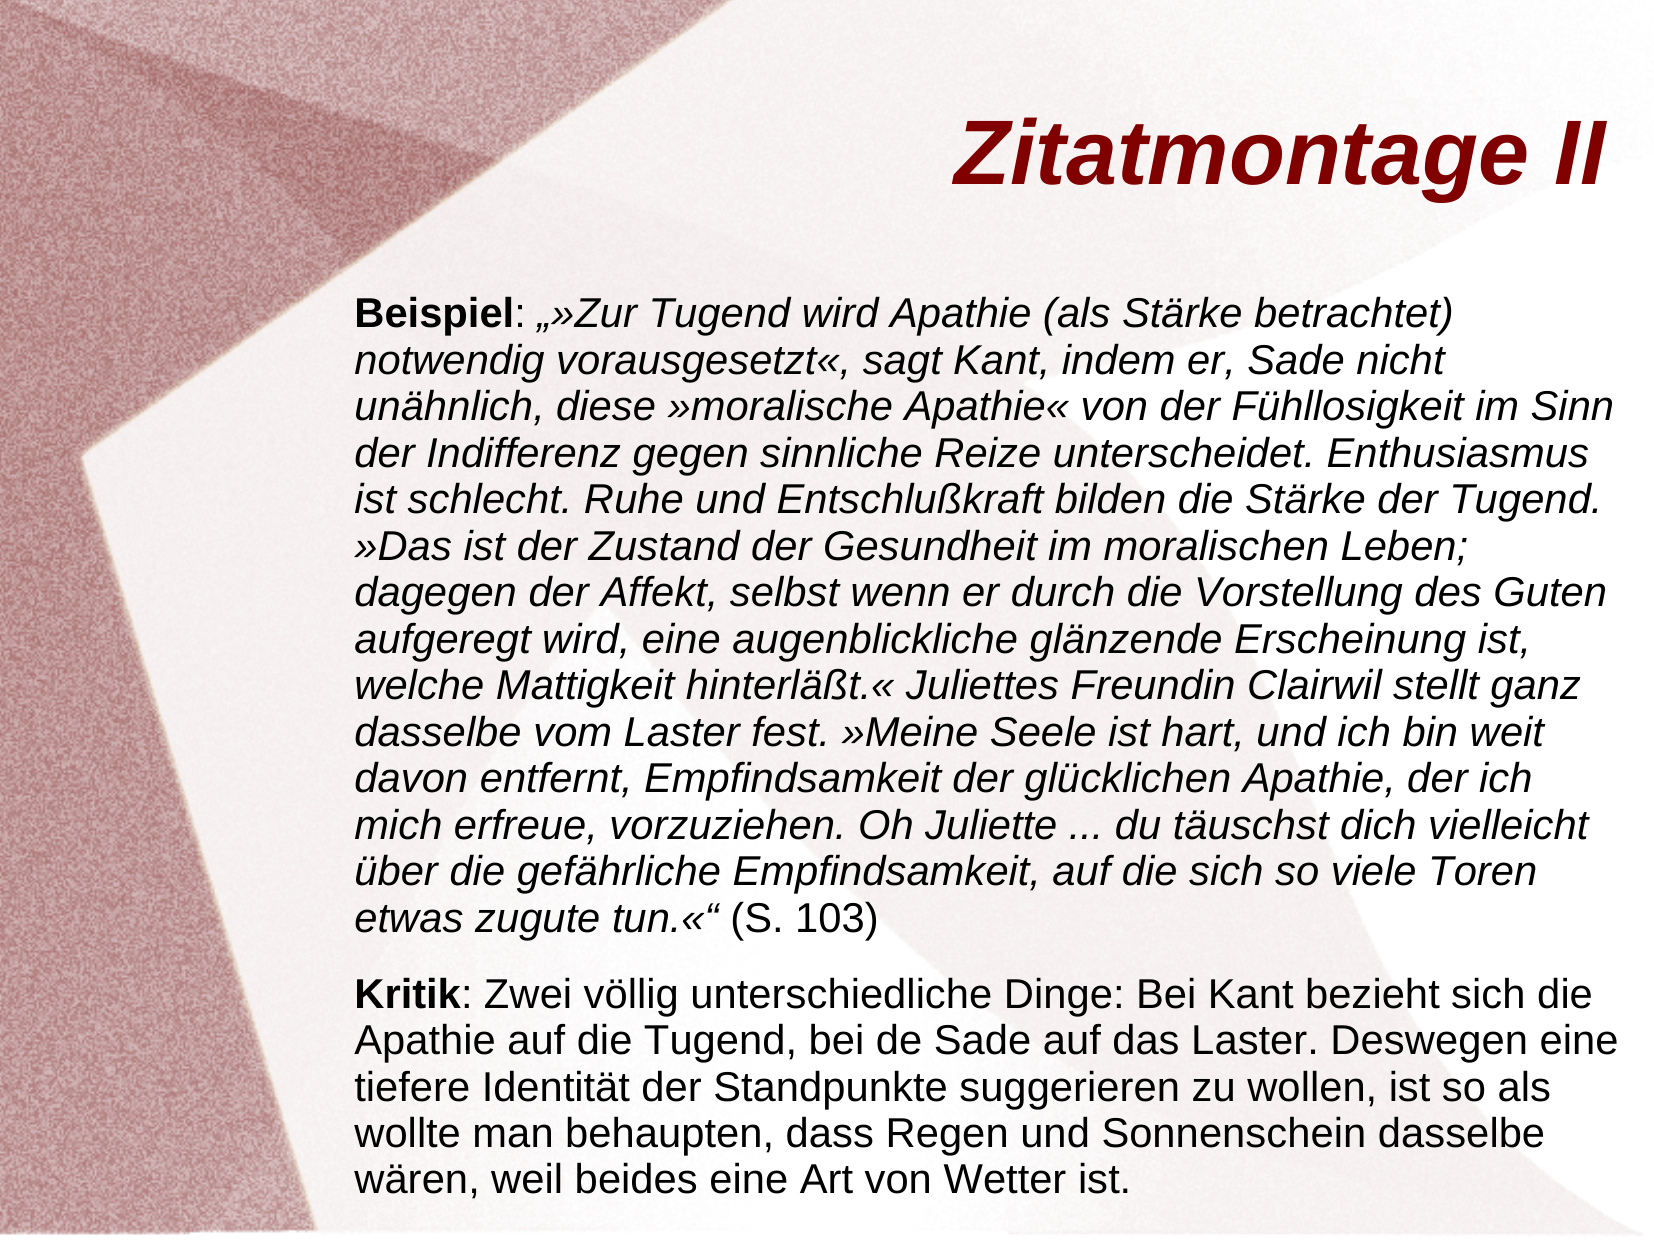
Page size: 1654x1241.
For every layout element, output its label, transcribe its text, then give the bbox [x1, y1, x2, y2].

list Beispiel: „»Zur Tugend wird Apathie (als Stärke betrachtet) notwendig vorausgesetzt«, sagt Kant, indem er, Sade nicht unähnlich, diese »moralische Apathie« von der Fühllosigkeit im Sinn der Indifferenz gegen sinnliche Reize unterscheidet. Enthusiasmus ist schlecht. Ruhe und Entschlußkraft bilden die Stärke der Tugend. »Das ist der Zustand der Gesundheit im moralischen Leben; dagegen der Affekt, selbst wenn er durch die Vorstellung des Guten aufgeregt wird, eine augenblickliche glänzende Erscheinung ist, welche Mattigkeit hinterläßt.« Juliettes Freundin Clairwil stellt ganz dasselbe vom Laster fest. »Meine Seele ist hart, und ich bin weit davon entfernt, Empfindsamkeit der glücklichen Apathie, der ich mich erfreue, vorzuziehen. Oh Juliette ... du täuschst dich vielleicht über die gefährliche Empfindsamkeit, auf die sich so viele Toren etwas zugute tun.«“ (S. 103) Kritik: Zwei völlig unterschiedliche Dinge: Bei Kant bezieht sich die Apathie auf die Tugend, bei de Sade auf das Laster. Deswegen eine tiefere Identität der Standpunkte suggerieren zu wollen, ist so als wollte man behaupten, dass Regen und Sonnenschein dasselbe wären, weil beides eine Art von Wetter ist. [354, 290, 1625, 1203]
title Zitatmontage II [596, 56, 1607, 250]
picture [0, 0, 1654, 1241]
